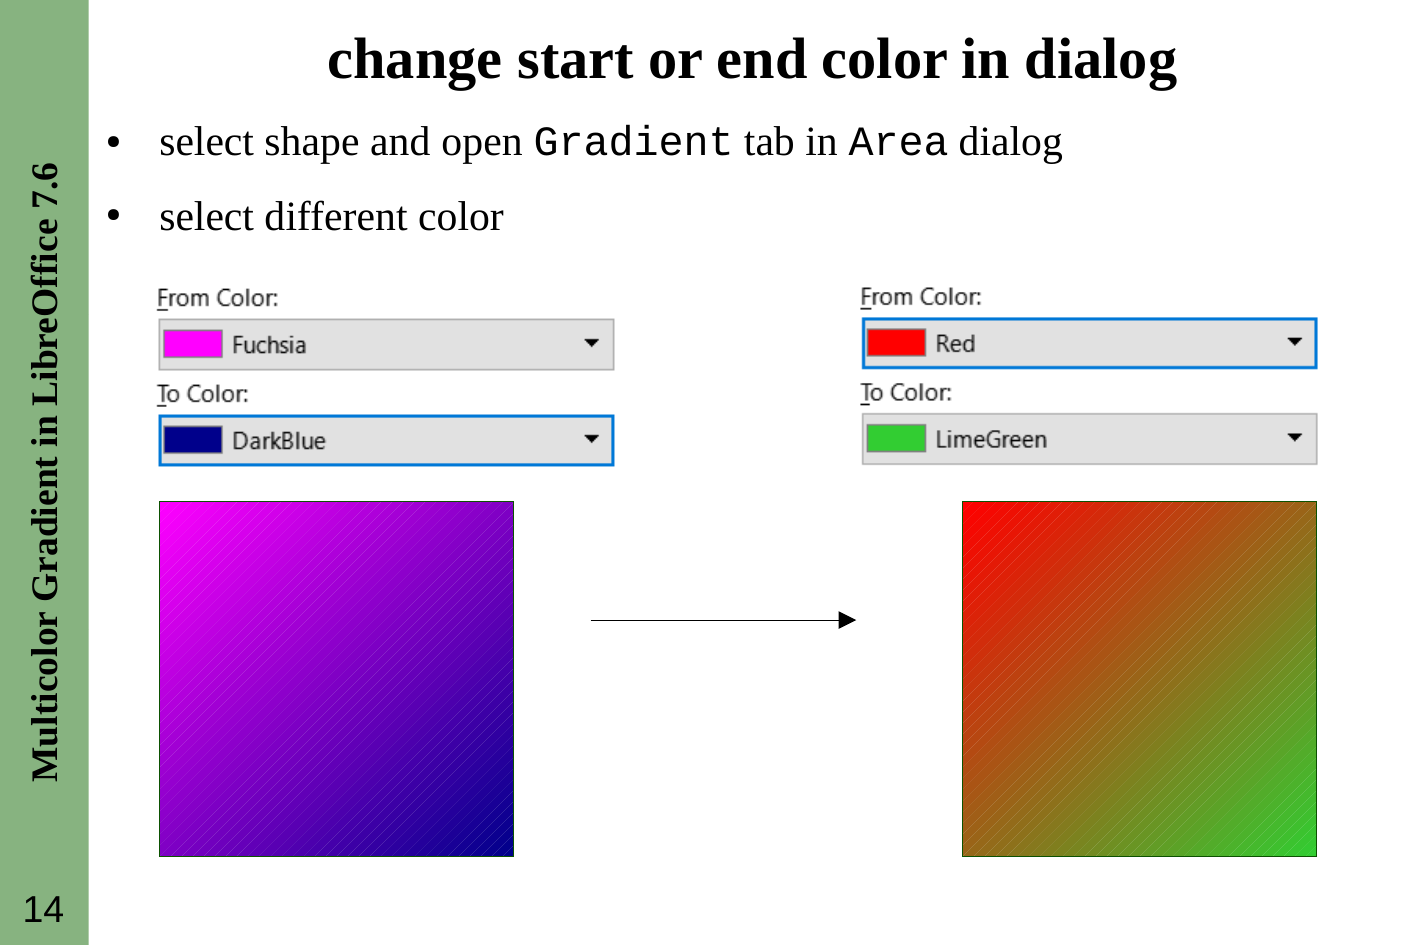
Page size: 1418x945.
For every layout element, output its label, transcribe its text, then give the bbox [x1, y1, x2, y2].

text_box [962, 501, 1317, 857]
picture [856, 280, 1321, 473]
picture [151, 278, 621, 473]
list select shape and open Gradient tab in Area dialog select different color [88, 118, 1211, 266]
title change start or end color in dialog [88, 0, 1418, 119]
text_box [159, 501, 514, 857]
